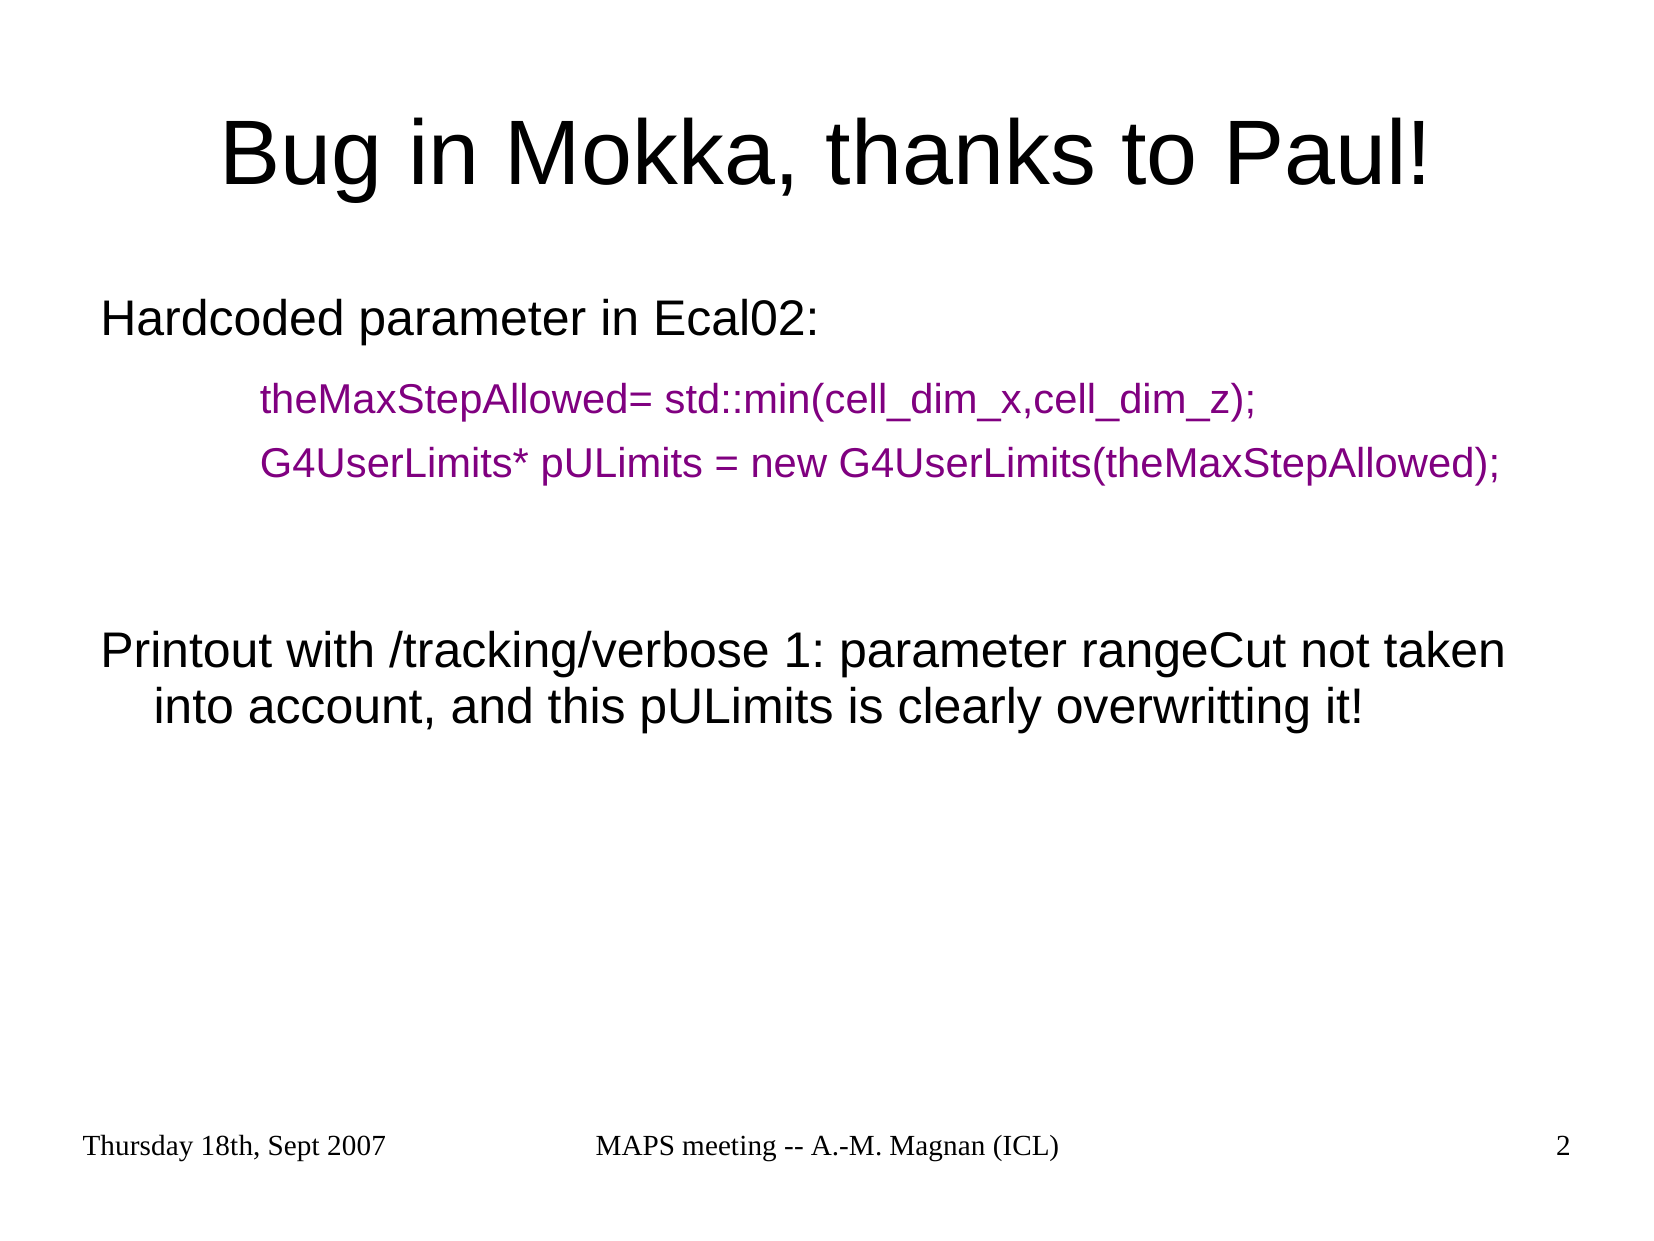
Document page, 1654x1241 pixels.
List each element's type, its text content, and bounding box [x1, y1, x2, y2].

list Hardcoded parameter in Ecal02: theMaxStepAllowed= std::min(cell_dim_x,cell_dim_z); G4UserLimits* pULimits = new G4UserLimits(theMaxStepAllowed); Printout with /tracking/verbose 1: parameter rangeCut not taken into account, and this pULimits is clearly overwritting it! [82, 290, 1571, 1094]
title Bug in Mokka, thanks to Paul! [82, 49, 1571, 257]
